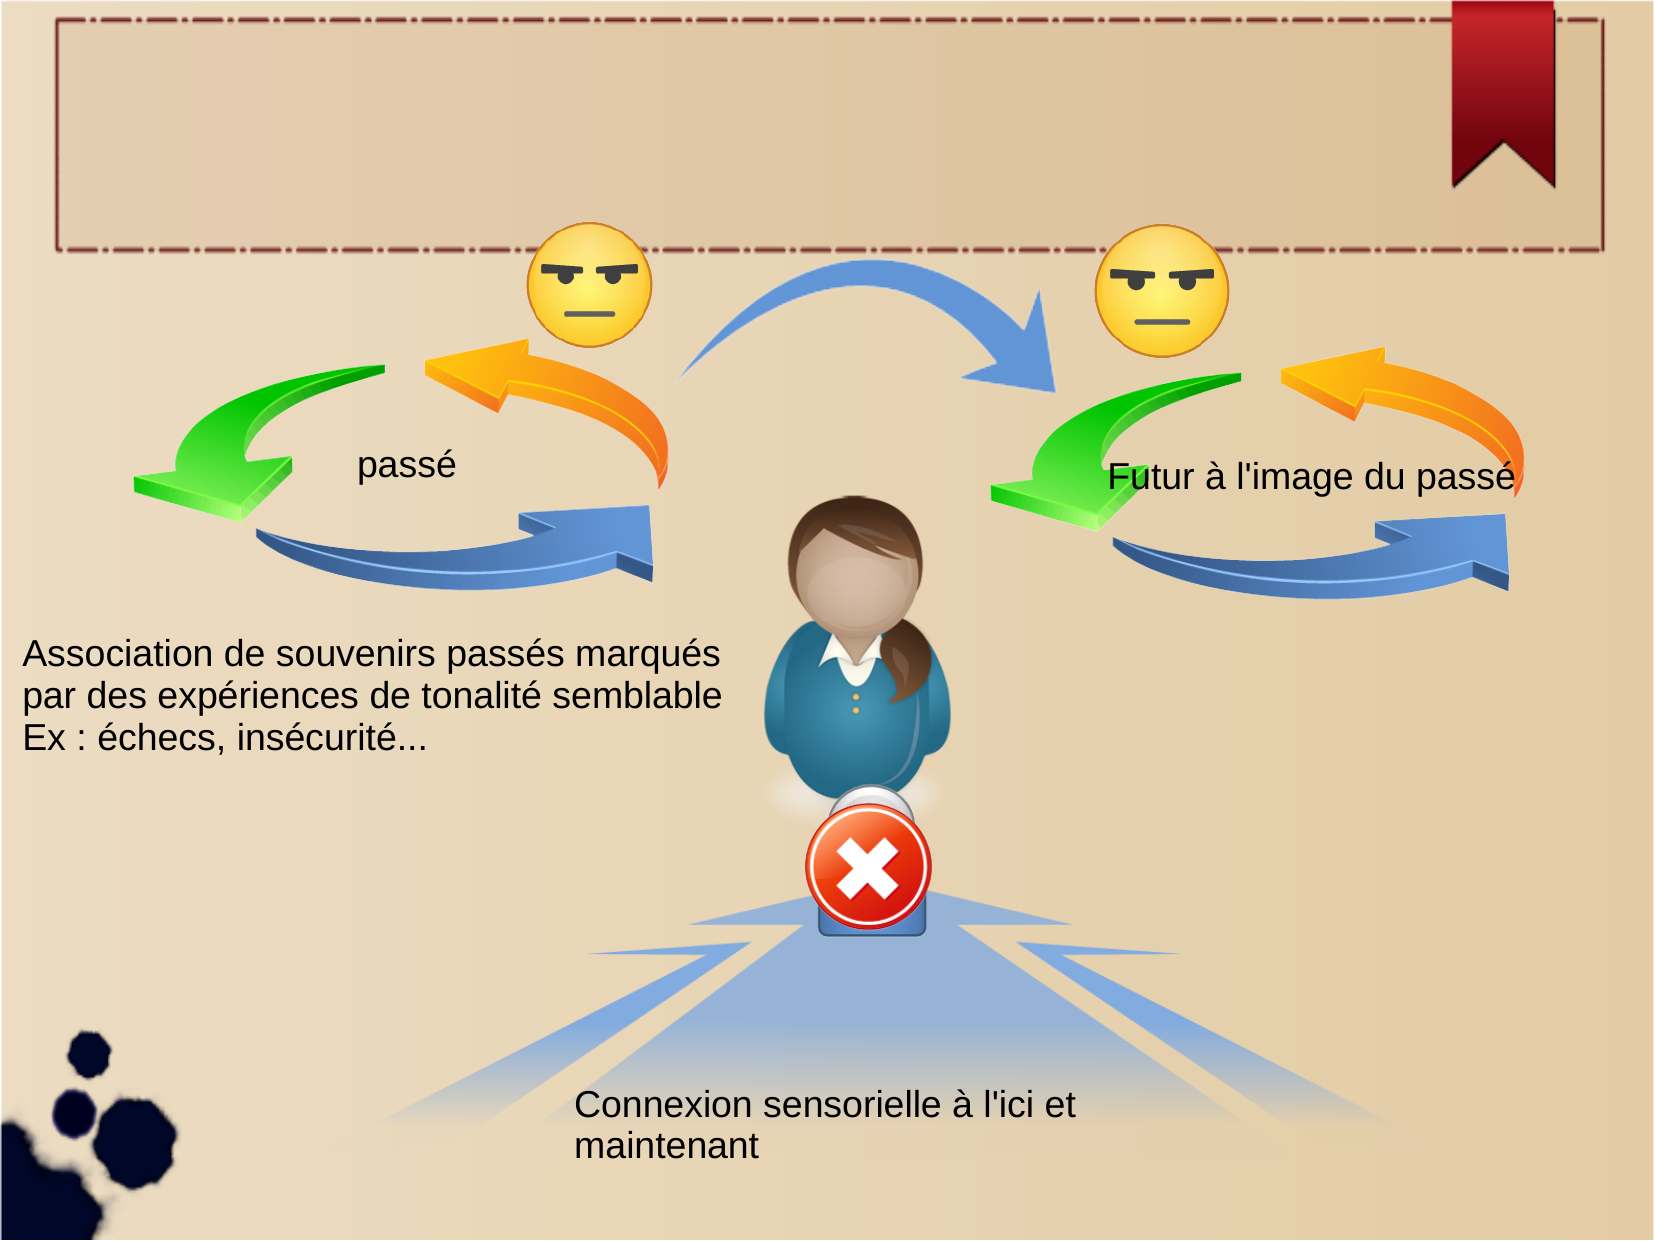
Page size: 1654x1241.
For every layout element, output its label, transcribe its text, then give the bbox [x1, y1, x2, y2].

text_box Connexion sensorielle à l'ici et maintenant [559, 1076, 1144, 1137]
text_box passé [342, 437, 472, 497]
text_box Futur à l'image du passé [1092, 448, 1532, 509]
picture [0, 0, 1654, 1240]
text_box Association de souvenirs passés marqués par des expériences de tonalité semblable Ex : échecs, insécurité... [7, 626, 737, 770]
